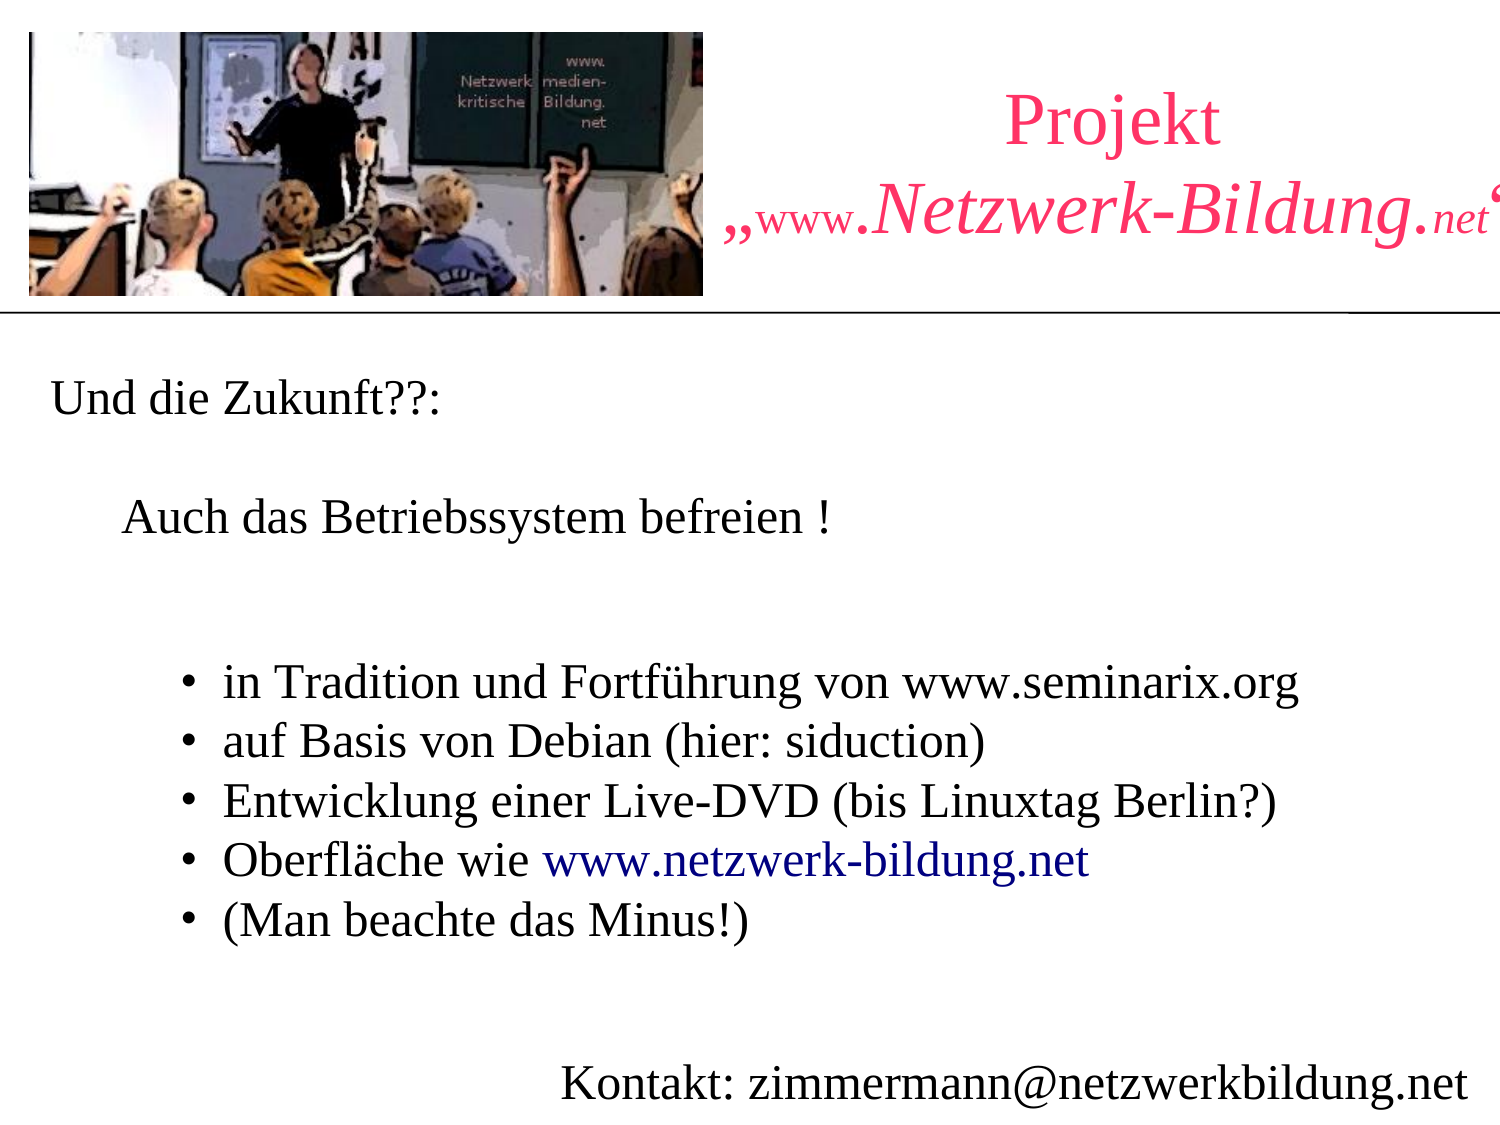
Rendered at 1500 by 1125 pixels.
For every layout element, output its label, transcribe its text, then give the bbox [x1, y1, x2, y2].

text_box Projekt „www.Netzwerk-Bildung.net“ [707, 65, 1500, 259]
text_box [118, 595, 1270, 934]
text_box Auch das Betriebssystem befreien ! [106, 478, 1347, 553]
picture [29, 32, 703, 296]
text_box Kontakt: zimmermann@netzwerkbildung.net [545, 1044, 1484, 1120]
text_box in Tradition und Fortführung von www.seminarix.org auf Basis von Debian (hier: siduction) Entwicklung einer Live-DVD (bis Linuxtag Berlin?) Oberfläche wie www.netzwerk-bildung.net (Man beachte das Minus!) [165, 643, 1359, 956]
text_box Und die Zukunft??: [35, 360, 470, 435]
